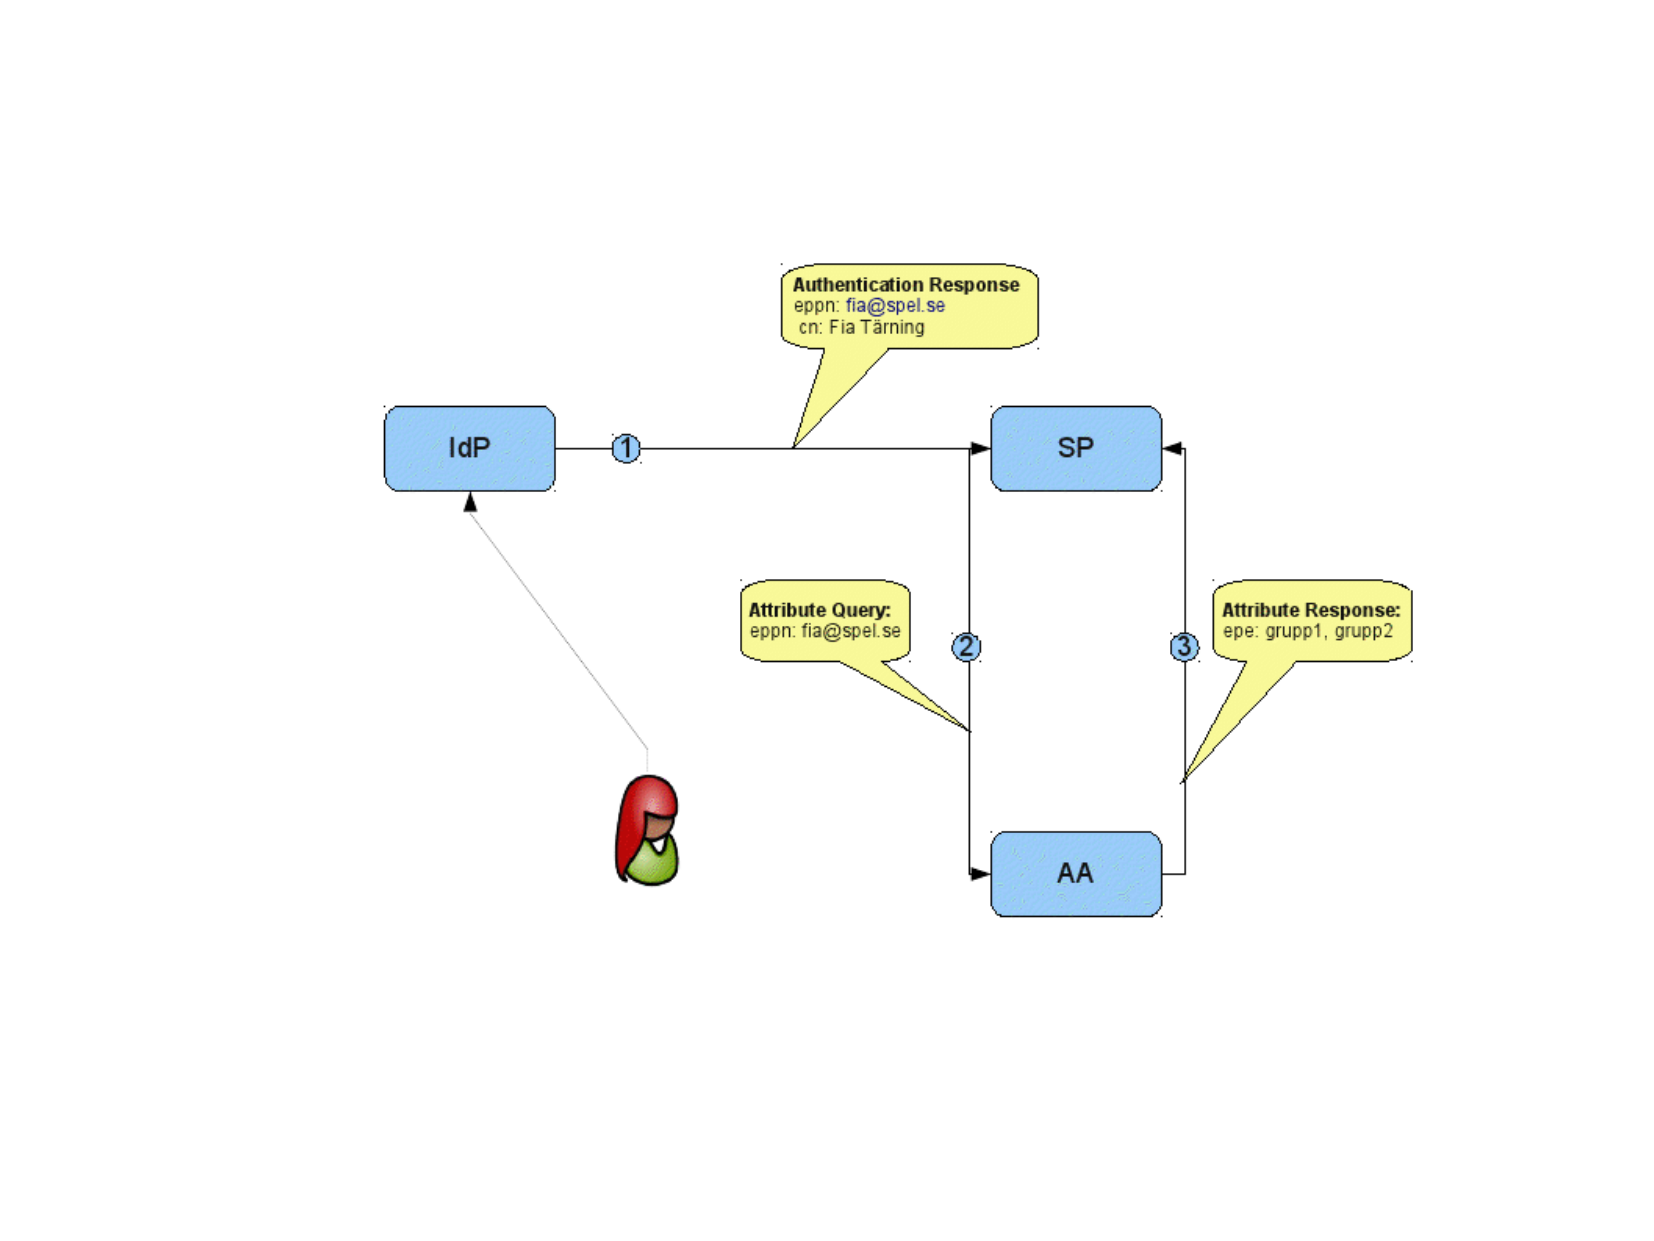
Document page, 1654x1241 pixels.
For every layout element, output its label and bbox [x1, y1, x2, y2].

picture [187, 151, 1438, 1088]
